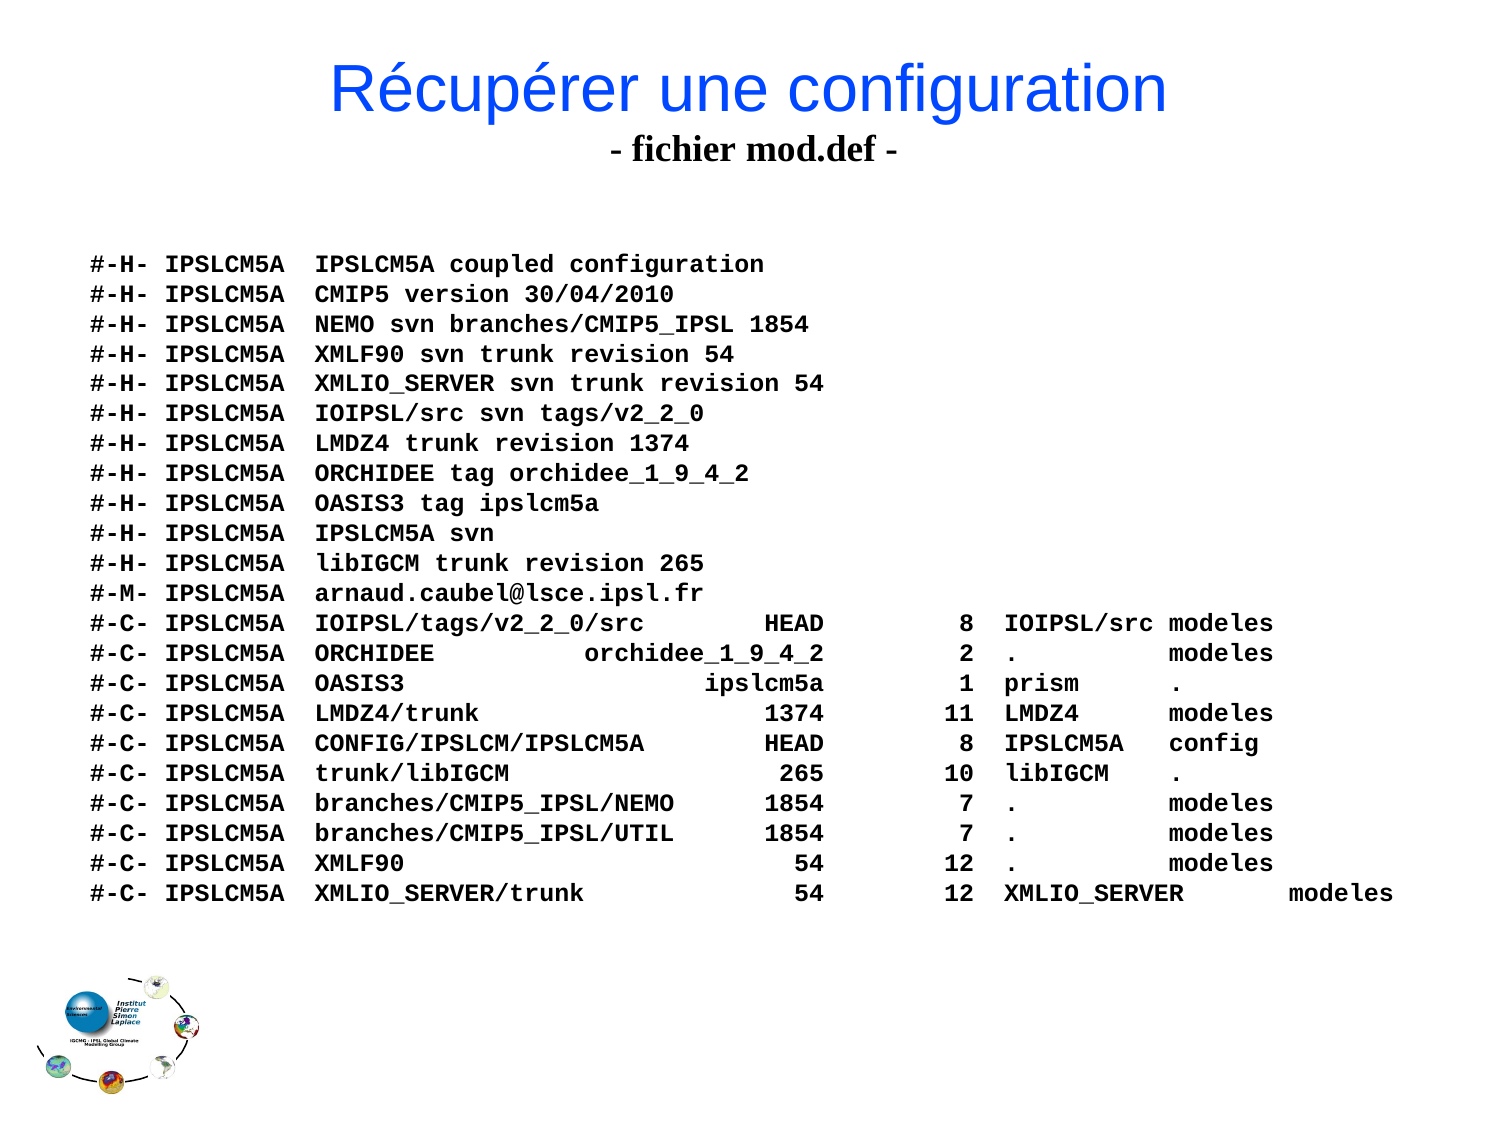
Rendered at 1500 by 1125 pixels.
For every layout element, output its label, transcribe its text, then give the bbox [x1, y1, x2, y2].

text_box Récupérer une configuration - fichier mod.def - [105, 42, 1394, 179]
picture [65, 974, 170, 1048]
picture [97, 1069, 125, 1095]
picture [172, 1013, 200, 1040]
text_box #-H- IPSLCM5A IPSLCM5A coupled configuration #-H- IPSLCM5A CMIP5 version 30/04/2010 #-H- IPSLCM5A NEMO svn branches/CMIP5_IPSL 1854 #-H- IPSLCM5A XMLF90 svn trunk revision 54 #-H- IPSLCM5A XMLIO_SERVER svn trunk revision 54 #-H- IPSLCM5A IOIPSL/src svn tags/v2_2_0 #-H- IPSLCM5A LMDZ4 trunk revision 1374 #-H- IPSLCM5A ORCHIDEE tag orchidee_1_9_4_2 #-H- IPSLCM5A OASIS3 tag ipslcm5a #-H- IPSLCM5A IPSLCM5A svn #-H- IPSLCM5A libIGCM trunk revision 265 #-M- IPSLCM5A arnaud.caubel@lsce.ipsl.fr #-C- IPSLCM5A IOIPSL/tags/v2_2_0/src HEAD 8 IOIPSL/src modeles #-C- IPSLCM5A ORCHIDEE orchidee_1_9_4_2 2 . modeles #-C- IPSLCM5A OASIS3 ipslcm5a 1 prism . #-C- IPSLCM5A LMDZ4/trunk 1374 11 LMDZ4 modeles #-C- IPSLCM5A CONFIG/IPSLCM/IPSLCM5A HEAD 8 IPSLCM5A config #-C- IPSLCM5A trunk/libIGCM 265 10 libIGCM . #-C- IPSLCM5A branches/CMIP5_IPSL/NEMO 1854 7 . modeles #-C- IPSLCM5A branches/CMIP5_IPSL/UTIL 1854 7 . modeles #-C- IPSLCM5A XMLF90 54 12 . modeles #-C- IPSLCM5A XMLIO_SERVER/trunk 54 12 XMLIO_SERVER modeles [0, 239, 1500, 914]
picture [148, 1054, 176, 1080]
picture [44, 1054, 72, 1079]
